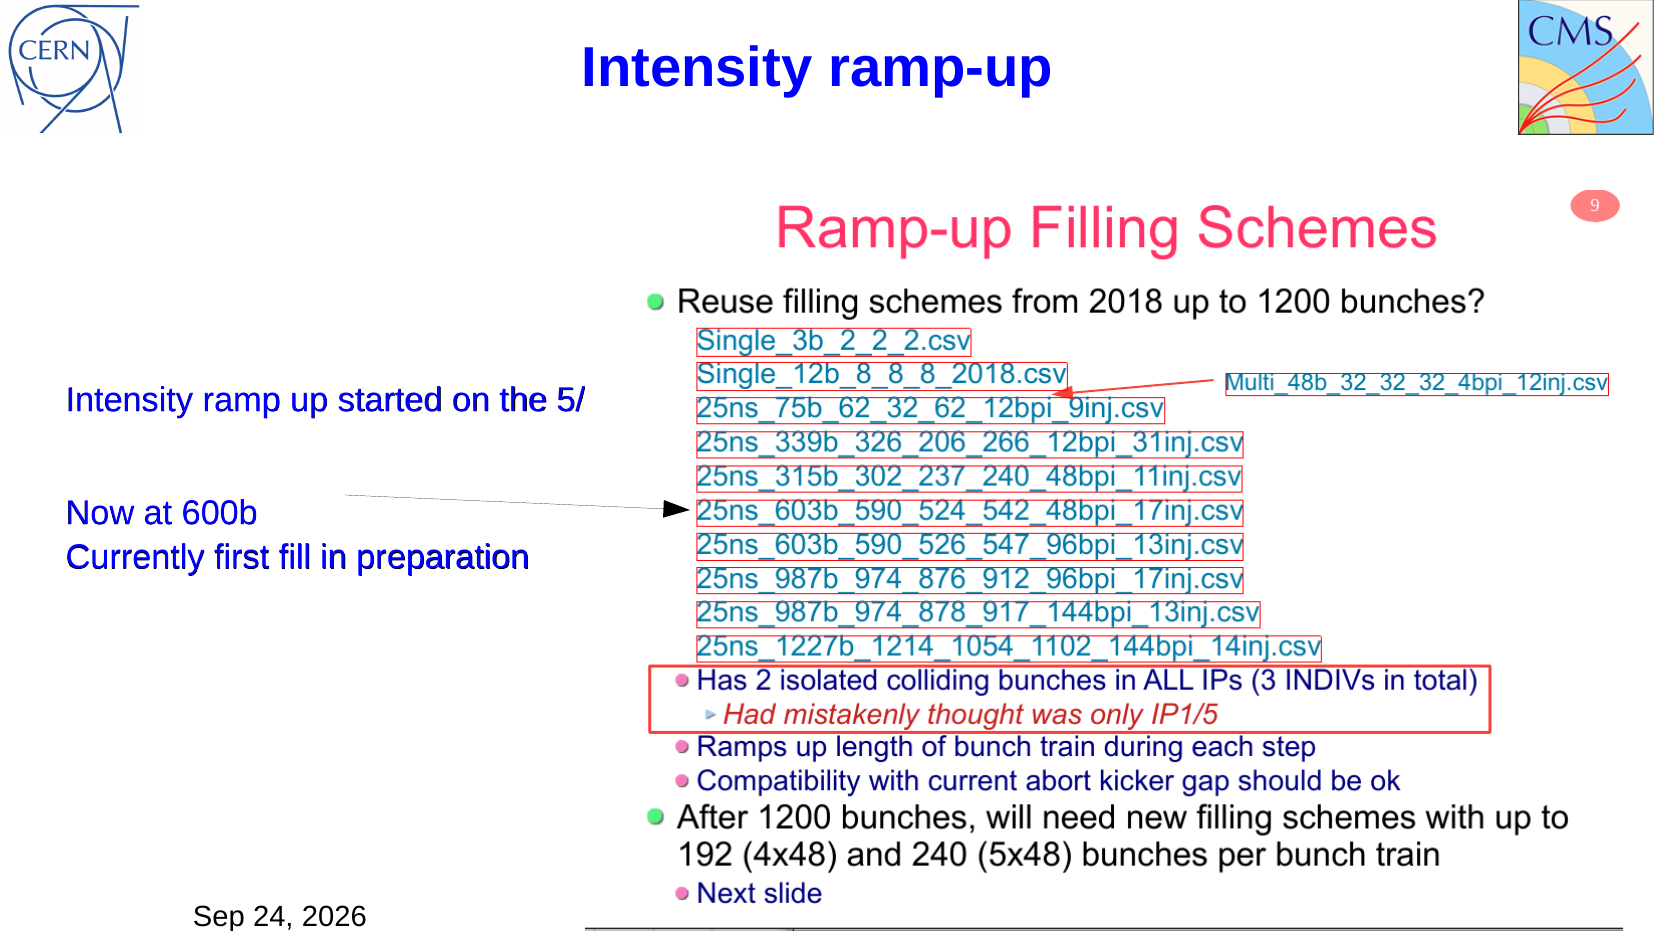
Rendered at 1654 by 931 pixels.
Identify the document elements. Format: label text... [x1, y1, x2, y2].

picture [1518, 0, 1654, 135]
title Intensity ramp-up [173, 4, 1461, 129]
list Intensity ramp up started on the 5/7/ Now at 600b Currently first fill in preparation [65, 375, 585, 636]
picture [5, 2, 141, 135]
picture [585, 190, 1623, 931]
